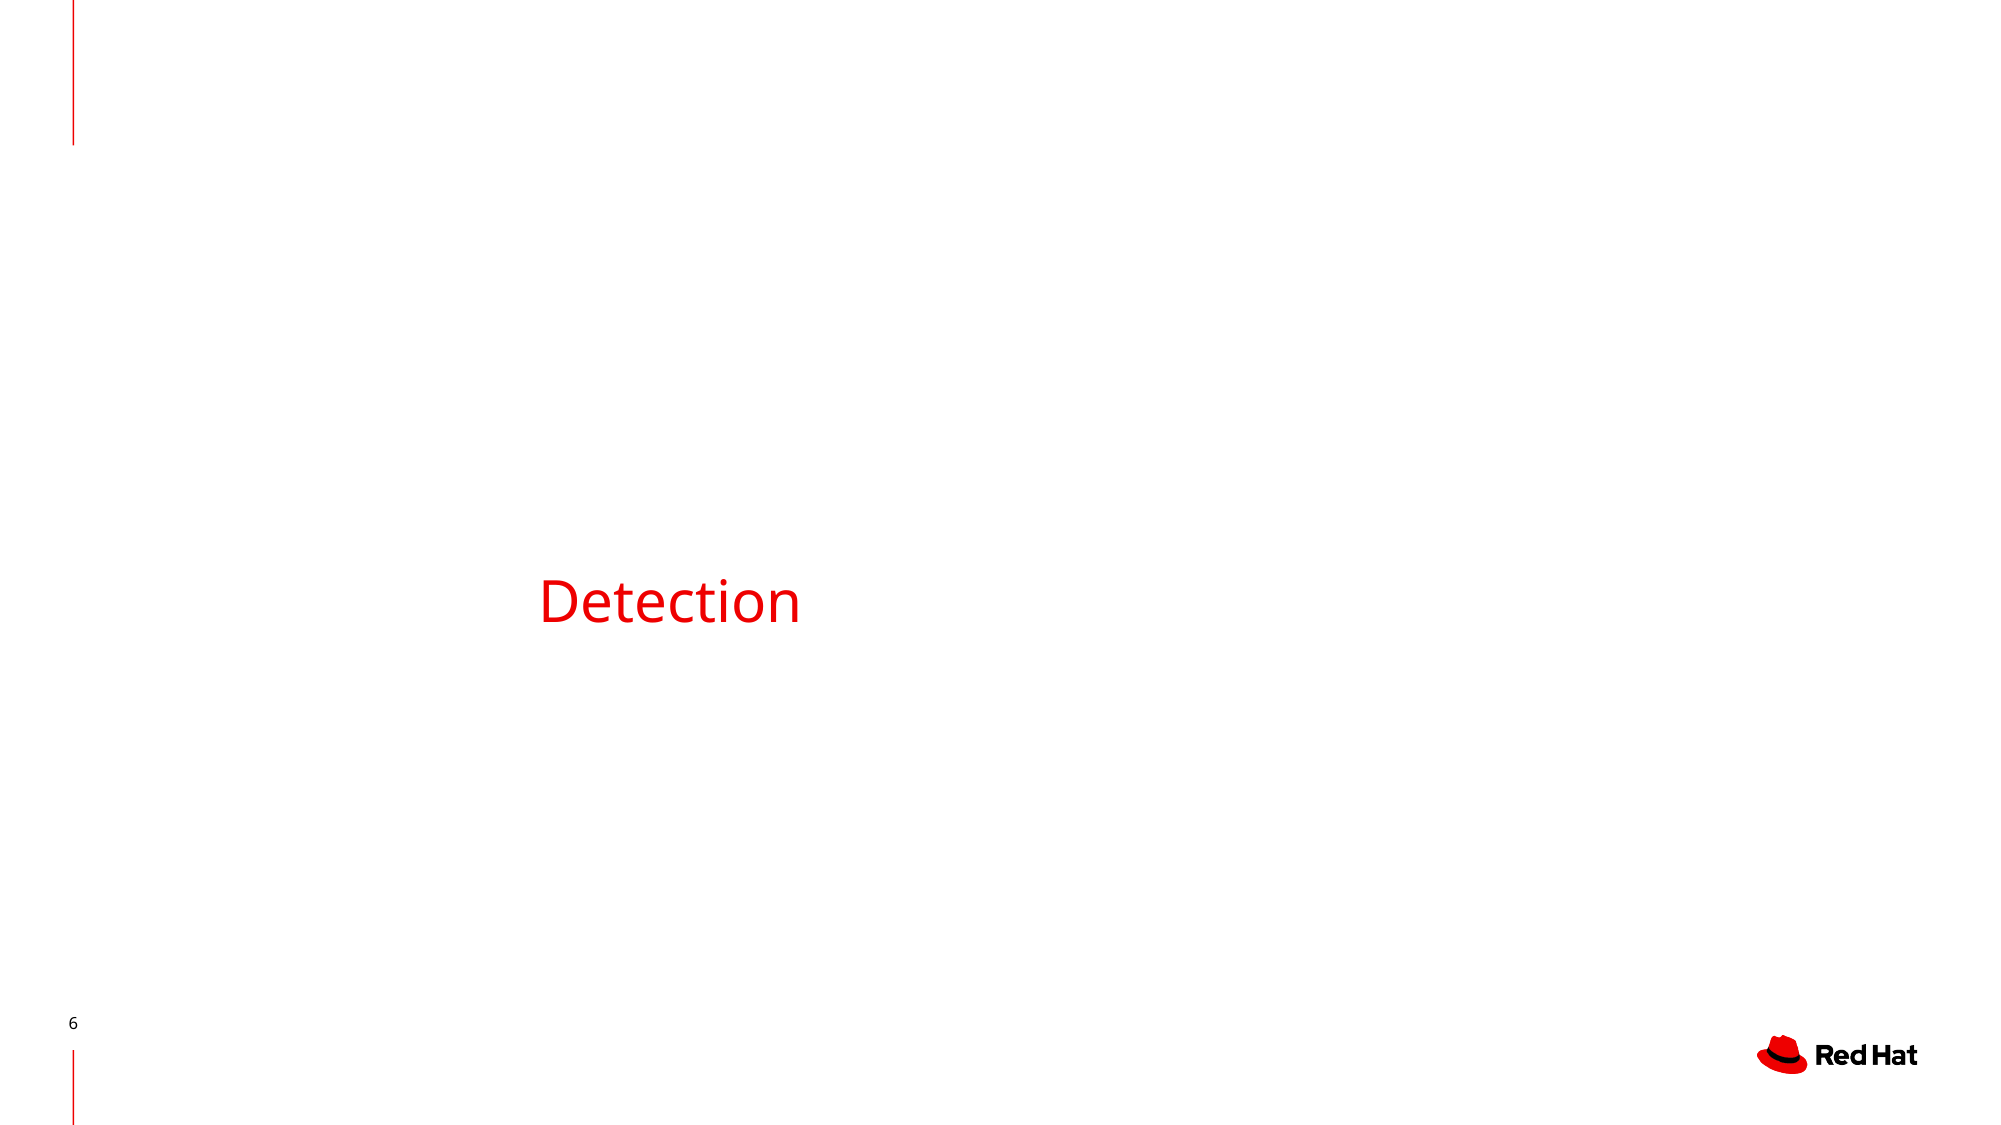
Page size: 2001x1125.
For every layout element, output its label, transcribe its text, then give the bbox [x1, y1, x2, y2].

picture [1757, 1035, 1918, 1074]
slide_number <number> [13, 1012, 134, 1036]
title Detection [538, 271, 1758, 917]
